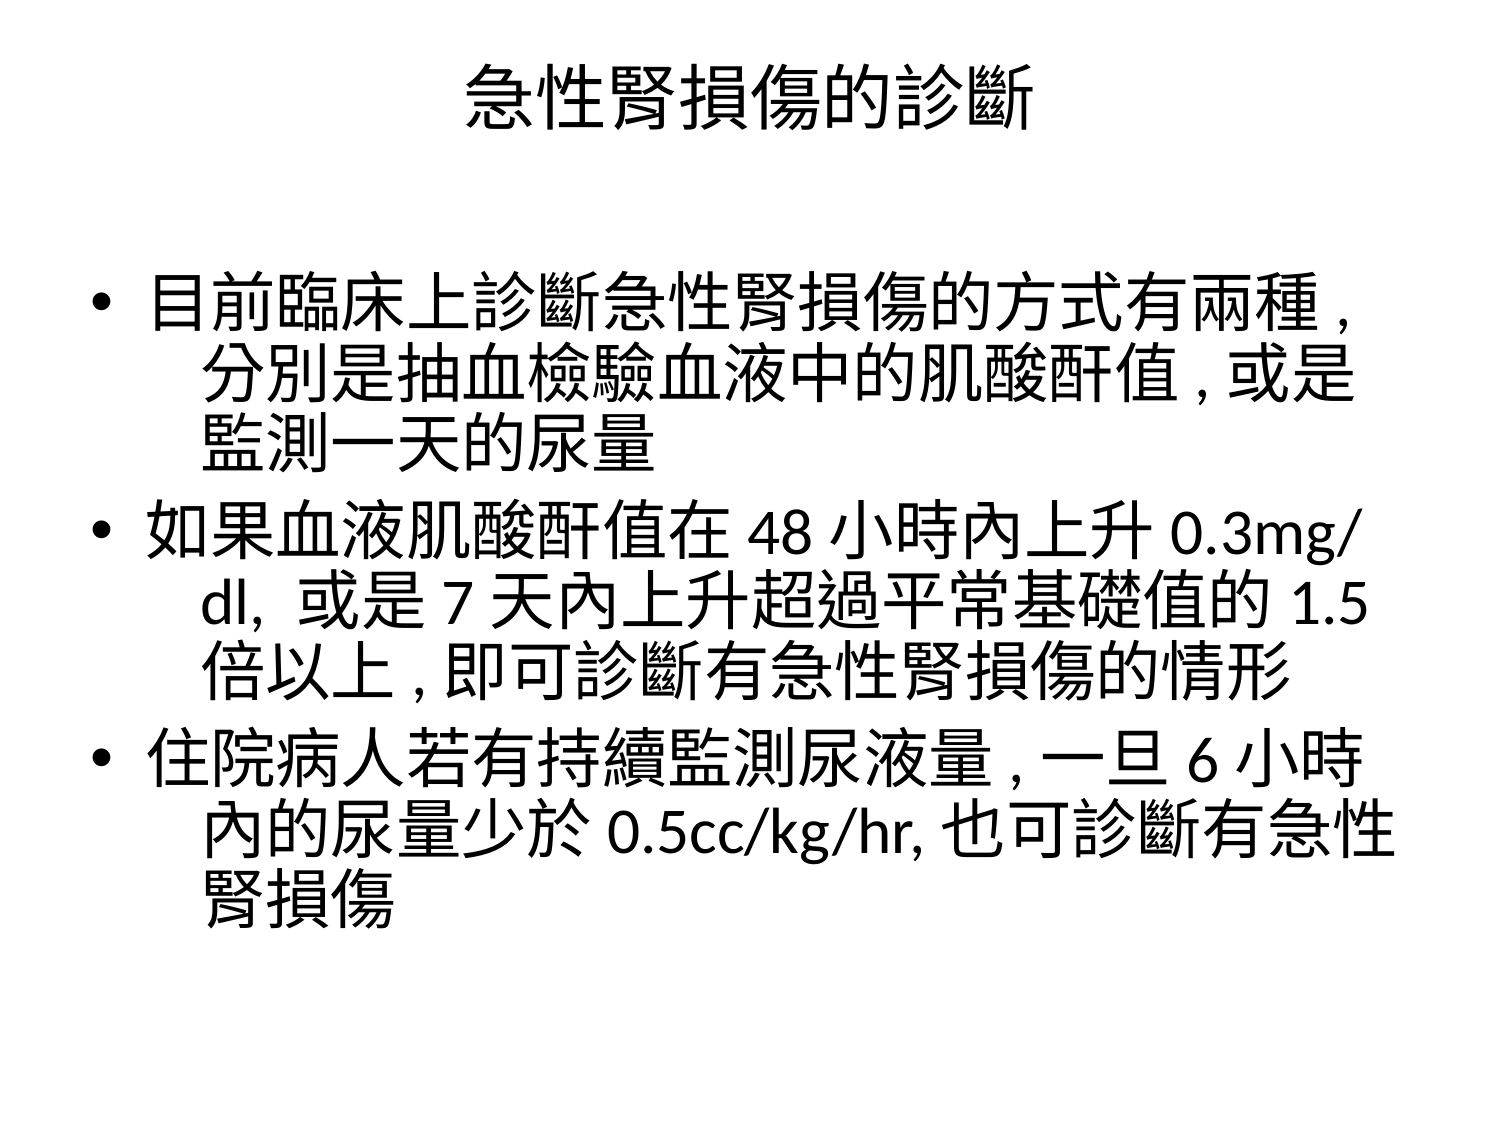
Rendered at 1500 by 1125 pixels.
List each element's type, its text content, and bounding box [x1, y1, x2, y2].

title 急性腎損傷的診斷 [75, 45, 1426, 233]
list 目前臨床上診斷急性腎損傷的方式有兩種,分別是抽血檢驗血液中的肌酸酐值,或是監測一天的尿量 如果血液肌酸酐值在48小時內上升0.3mg/dl, 或是7天內上升超過平常基礎值的1.5倍以上,即可診斷有急性腎損傷的情形 住院病人若有持續監測尿液量,一旦6小時內的尿量少於0.5cc/kg/hr,也可診斷有急性腎損傷 [75, 262, 1426, 1005]
